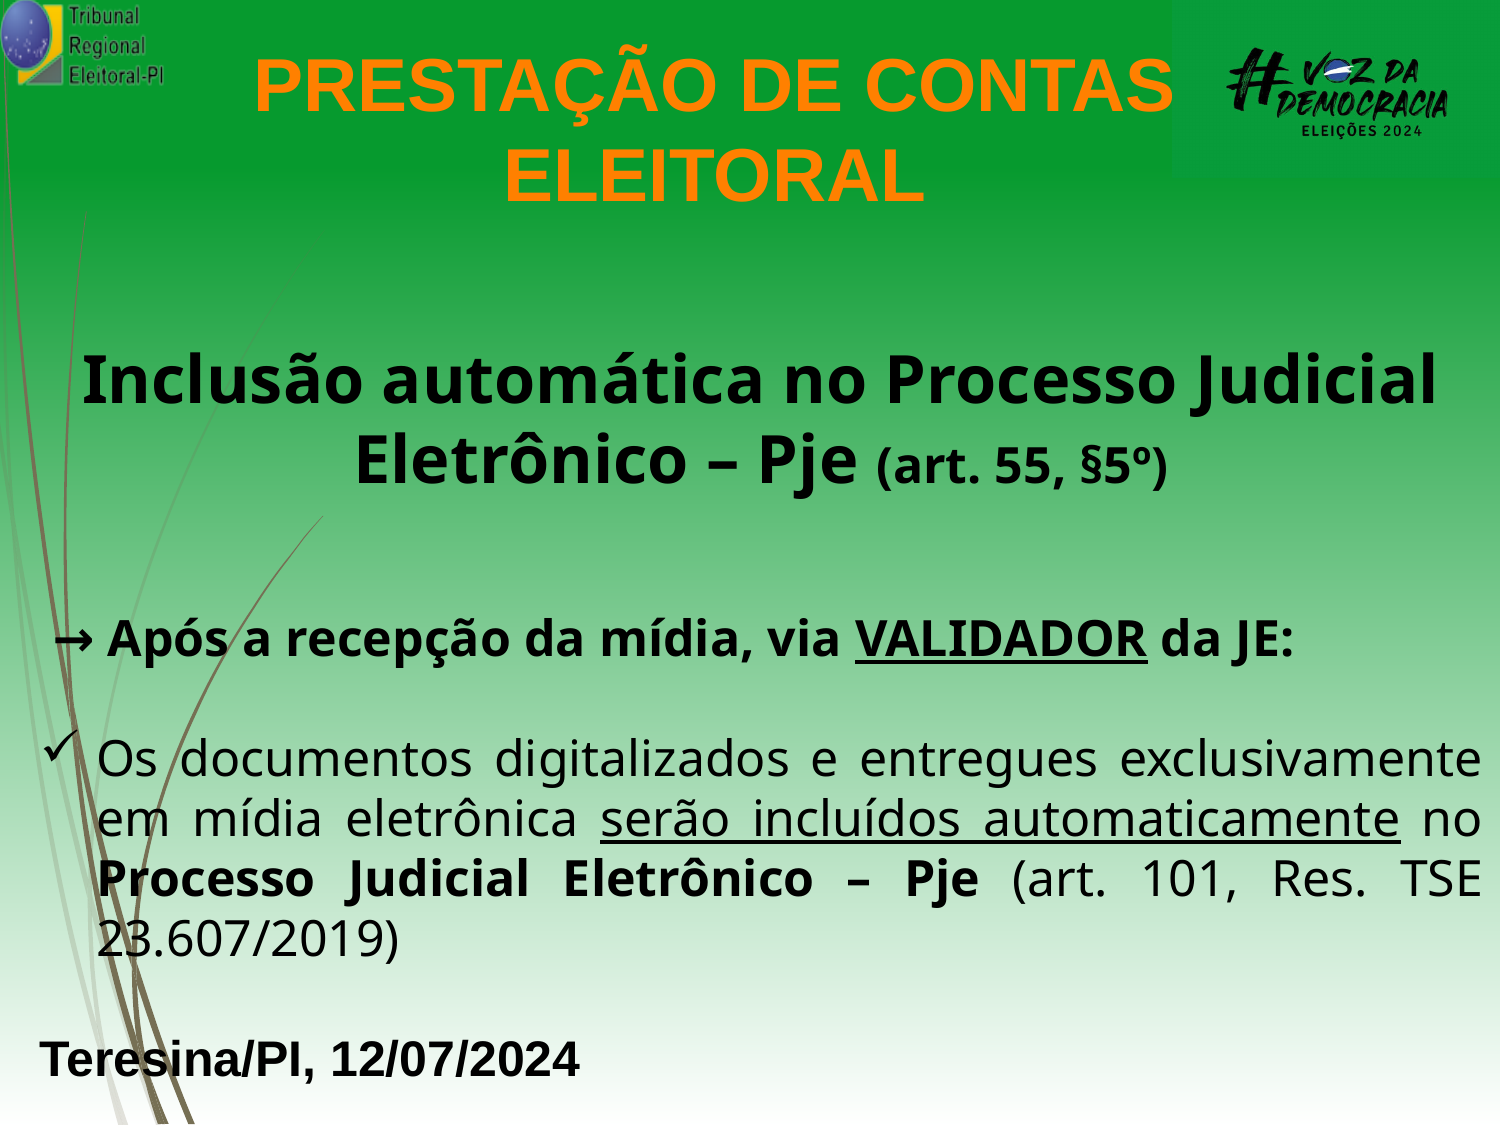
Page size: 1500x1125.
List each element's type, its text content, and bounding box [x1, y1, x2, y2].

text_box Inclusão automática no Processo Judicial Eletrônico – Pje (art. 55, §5º) → Após a recepção da mídia, via VALIDADOR da JE: Os documentos digitalizados e entregues exclusivamente em mídia eletrônica serão incluídos automaticamente no Processo Judicial Eletrônico – Pje (art. 101, Res. TSE 23.607/2019) Teresina/PI, 12/07/2024 [23, 249, 1498, 1099]
picture [1172, 0, 1500, 178]
picture [0, 0, 178, 94]
text_box PRESTAÇÃO DE CONTAS ELEITORAL [0, 0, 1477, 214]
